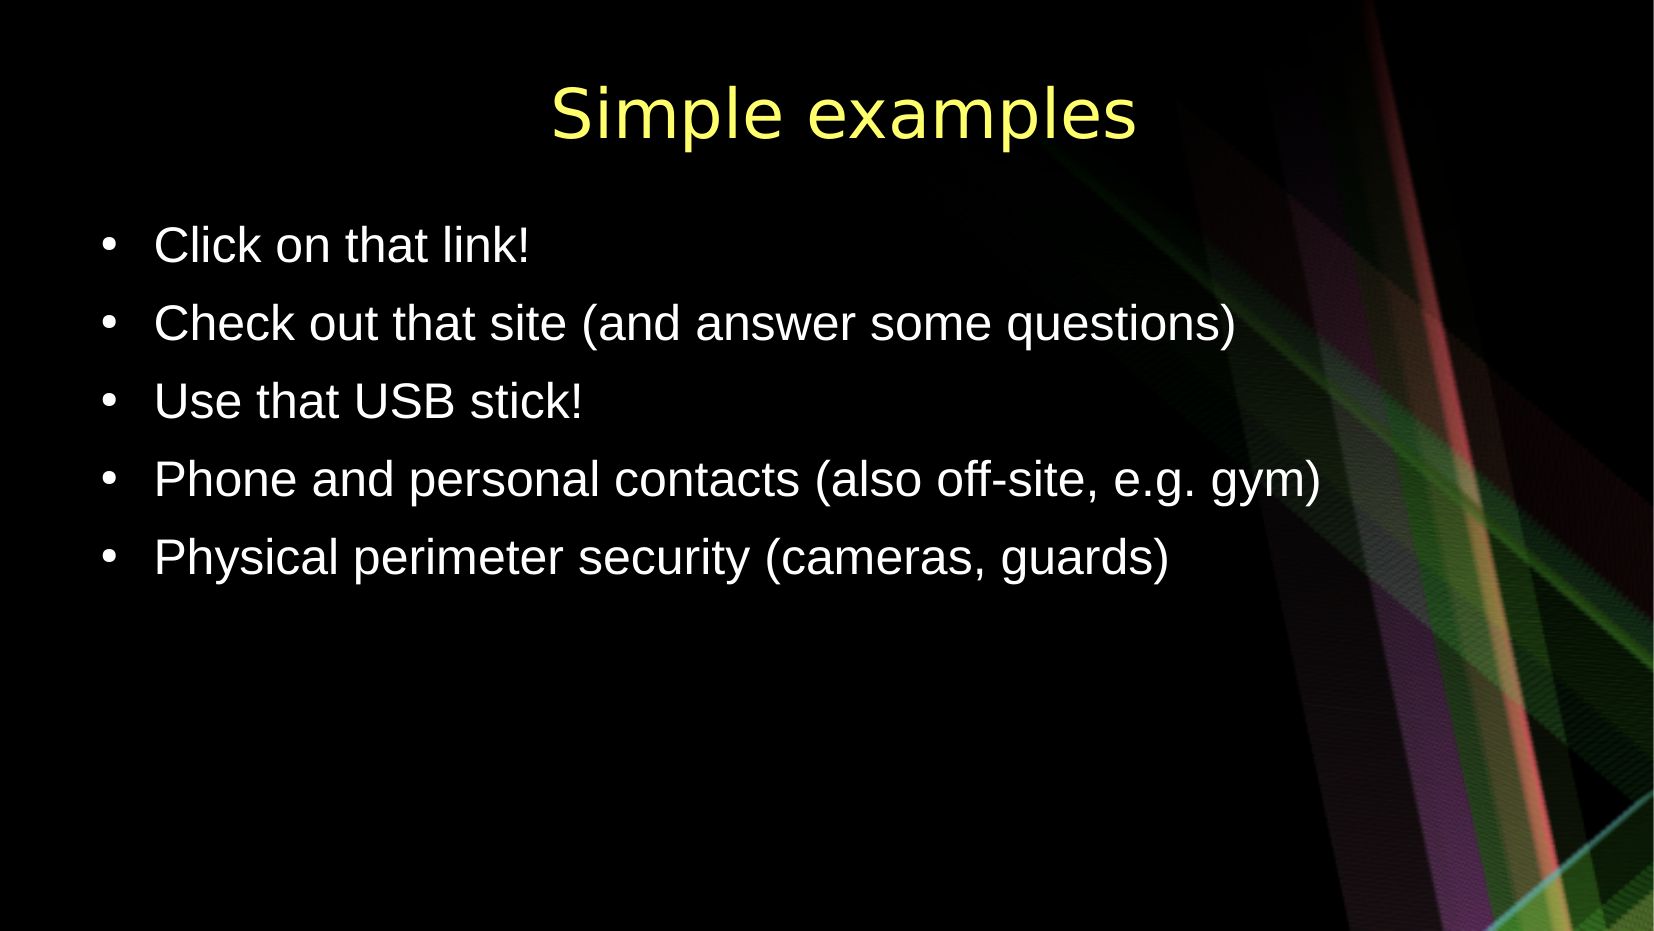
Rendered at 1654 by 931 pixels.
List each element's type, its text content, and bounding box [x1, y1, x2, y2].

list Click on that link! Check out that site (and answer some questions) Use that USB stick! Phone and personal contacts (also off-site, e.g. gym) Physical perimeter security (cameras, guards) [82, 217, 1607, 898]
picture [0, 0, 1654, 931]
title Simple examples [82, 37, 1607, 193]
